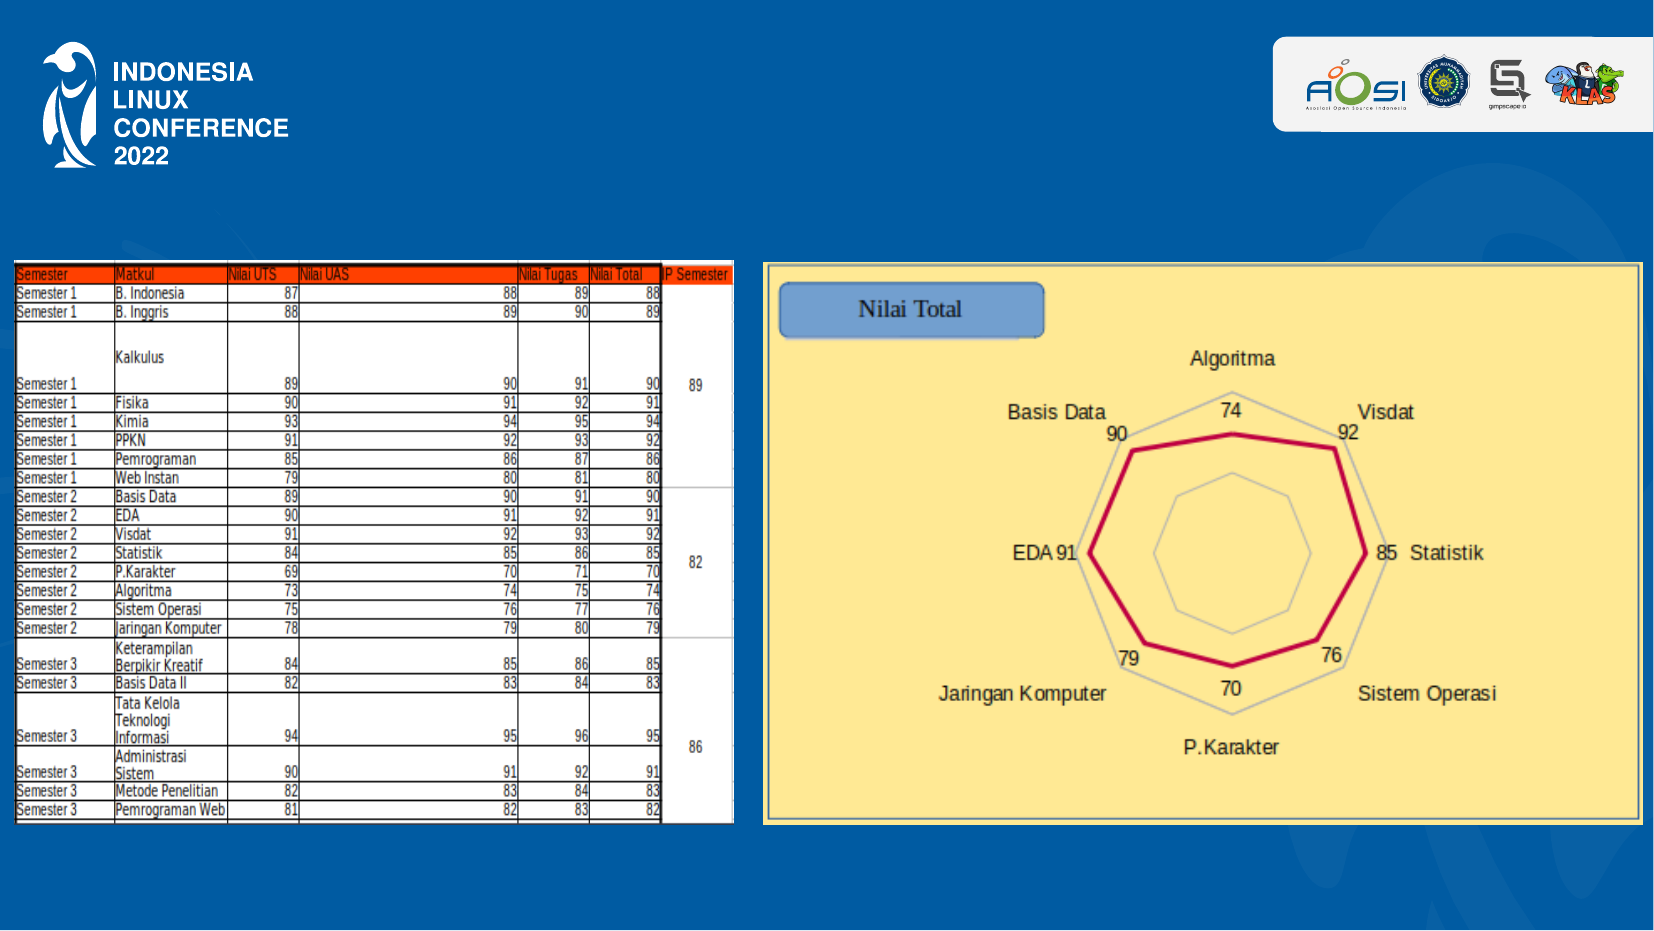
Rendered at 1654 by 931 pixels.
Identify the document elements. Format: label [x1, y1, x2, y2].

picture [1545, 62, 1624, 105]
picture [1417, 54, 1471, 108]
picture [763, 262, 1643, 826]
picture [14, 260, 734, 826]
